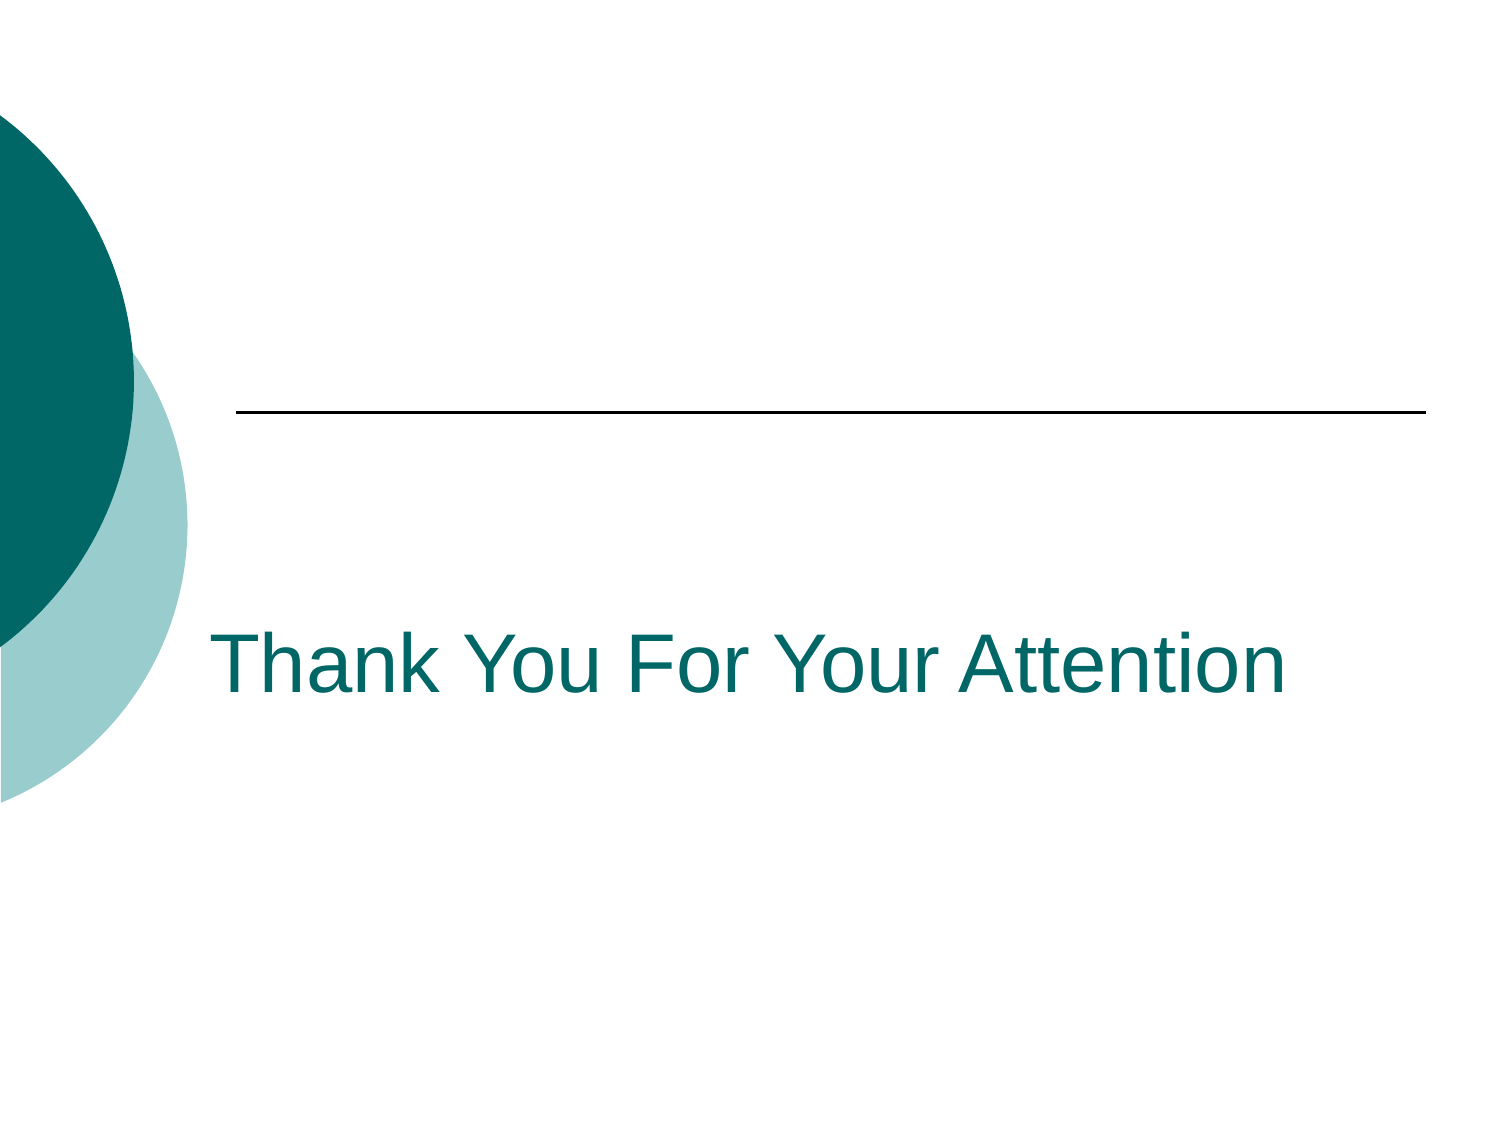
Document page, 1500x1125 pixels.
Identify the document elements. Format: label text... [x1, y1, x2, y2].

title Thank You For Your Attention [194, 479, 1383, 717]
